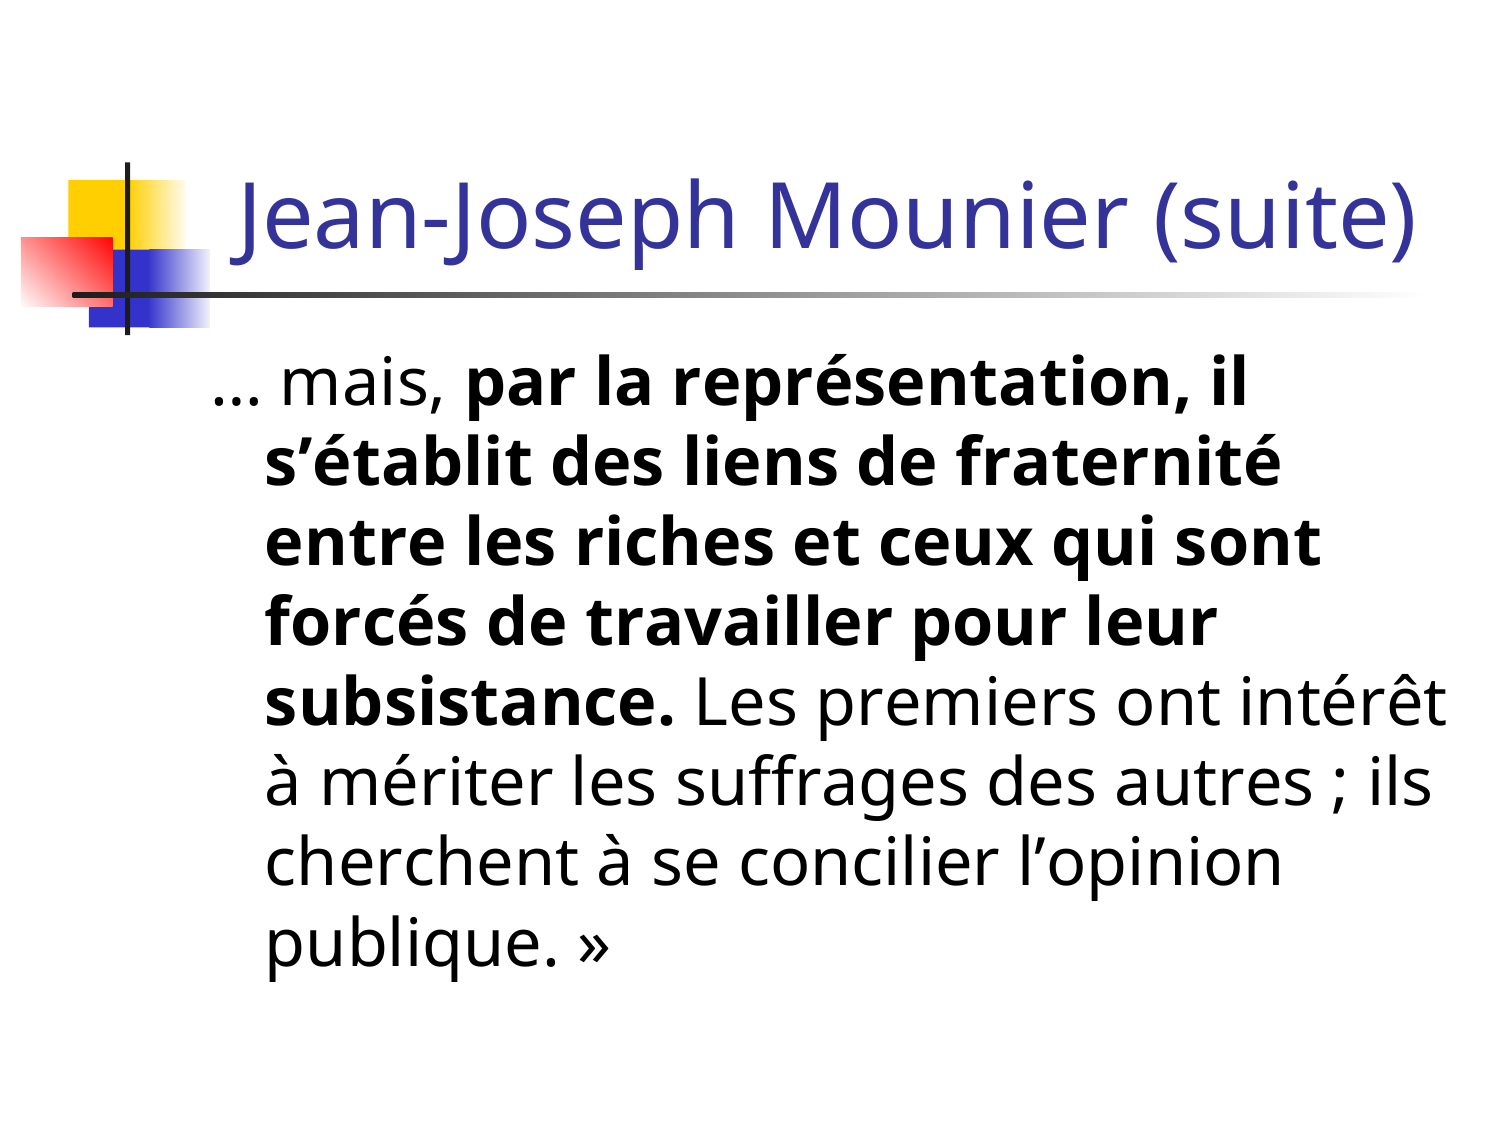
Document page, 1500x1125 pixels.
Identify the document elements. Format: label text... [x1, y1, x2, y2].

list … mais, par la représentation, il s’établit des liens de fraternité entre les riches et ceux qui sont forcés de travailler pour leur subsistance. Les premiers ont intérêt à mériter les suffrages des autres ; ils cherchent à se concilier l’opinion publique. » [193, 331, 1469, 1007]
title Jean-Joseph Mounier (suite) [188, 35, 1468, 276]
